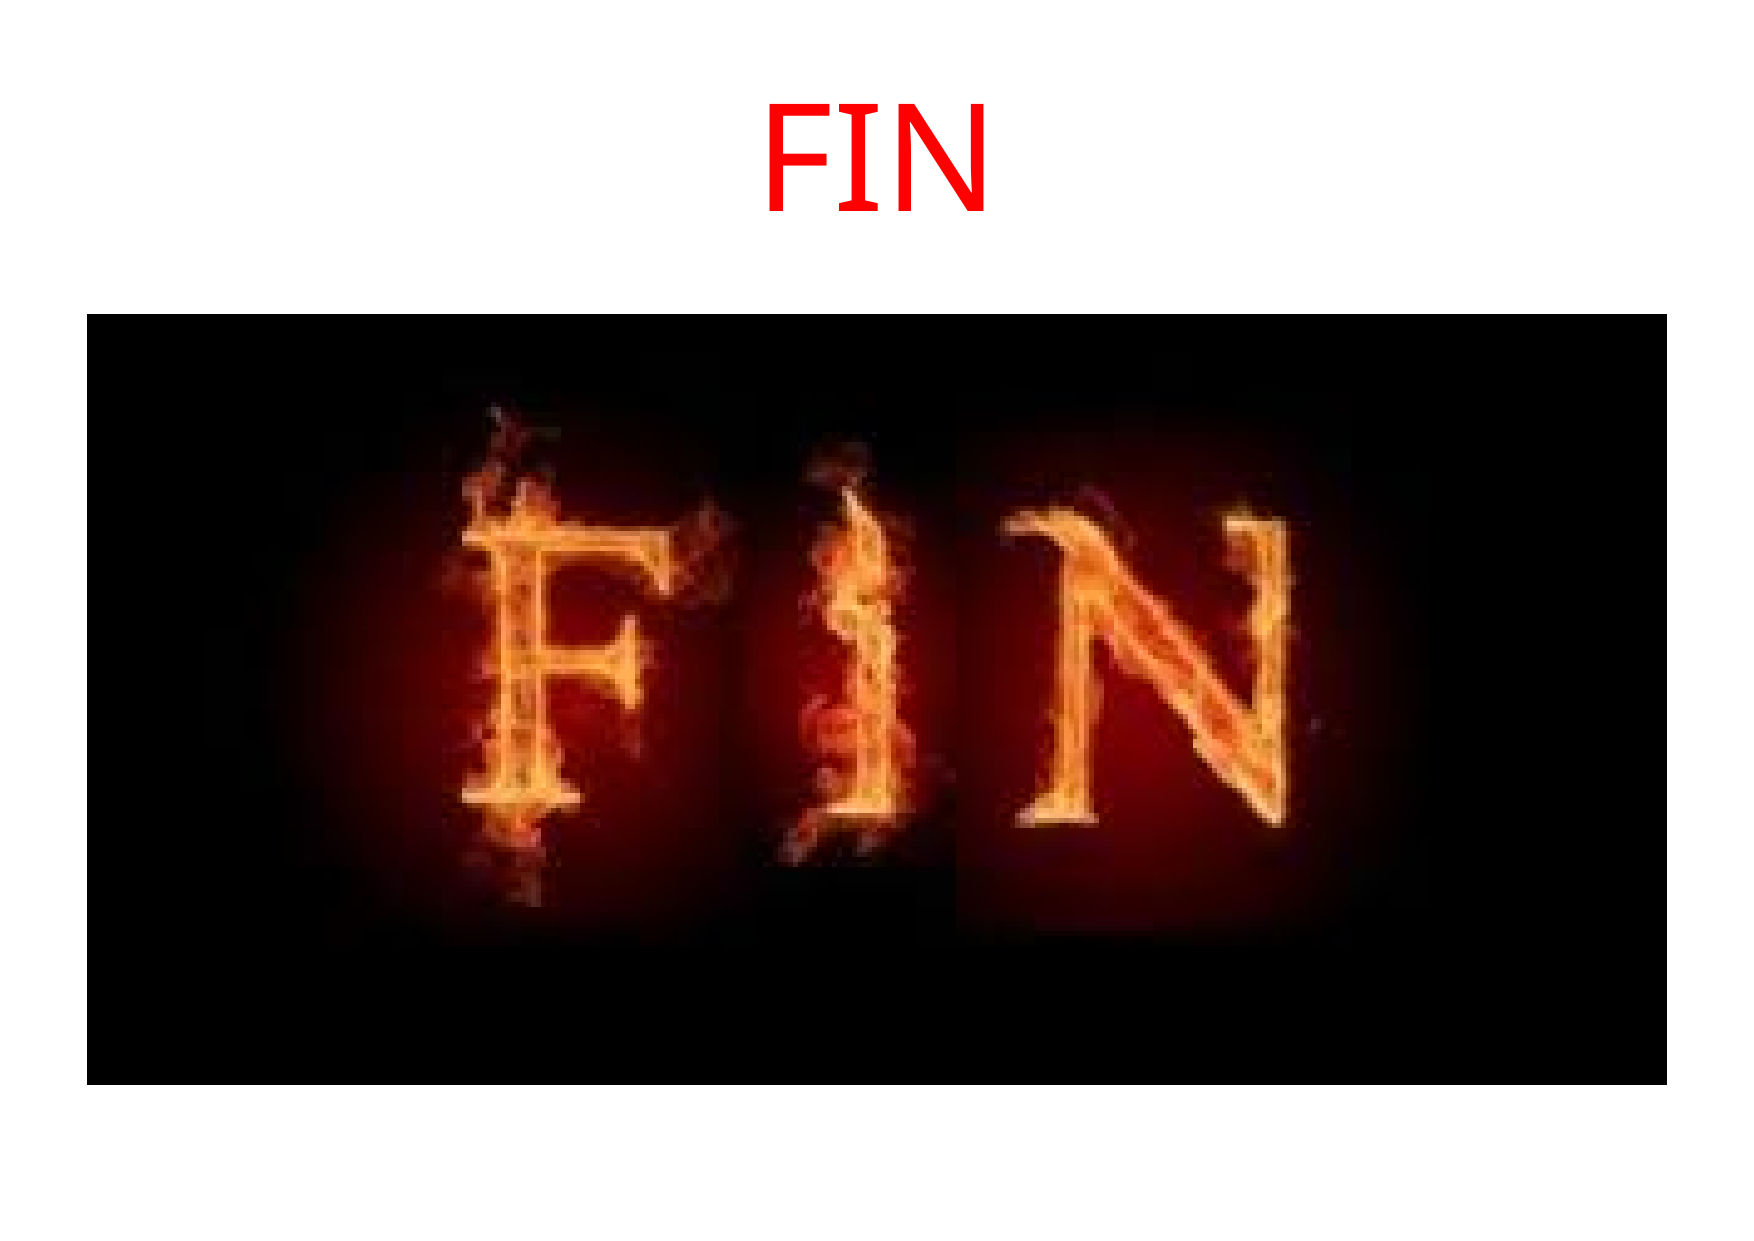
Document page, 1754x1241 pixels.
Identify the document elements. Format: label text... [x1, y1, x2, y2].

title FIN [87, 49, 1667, 257]
picture [87, 314, 1667, 1085]
